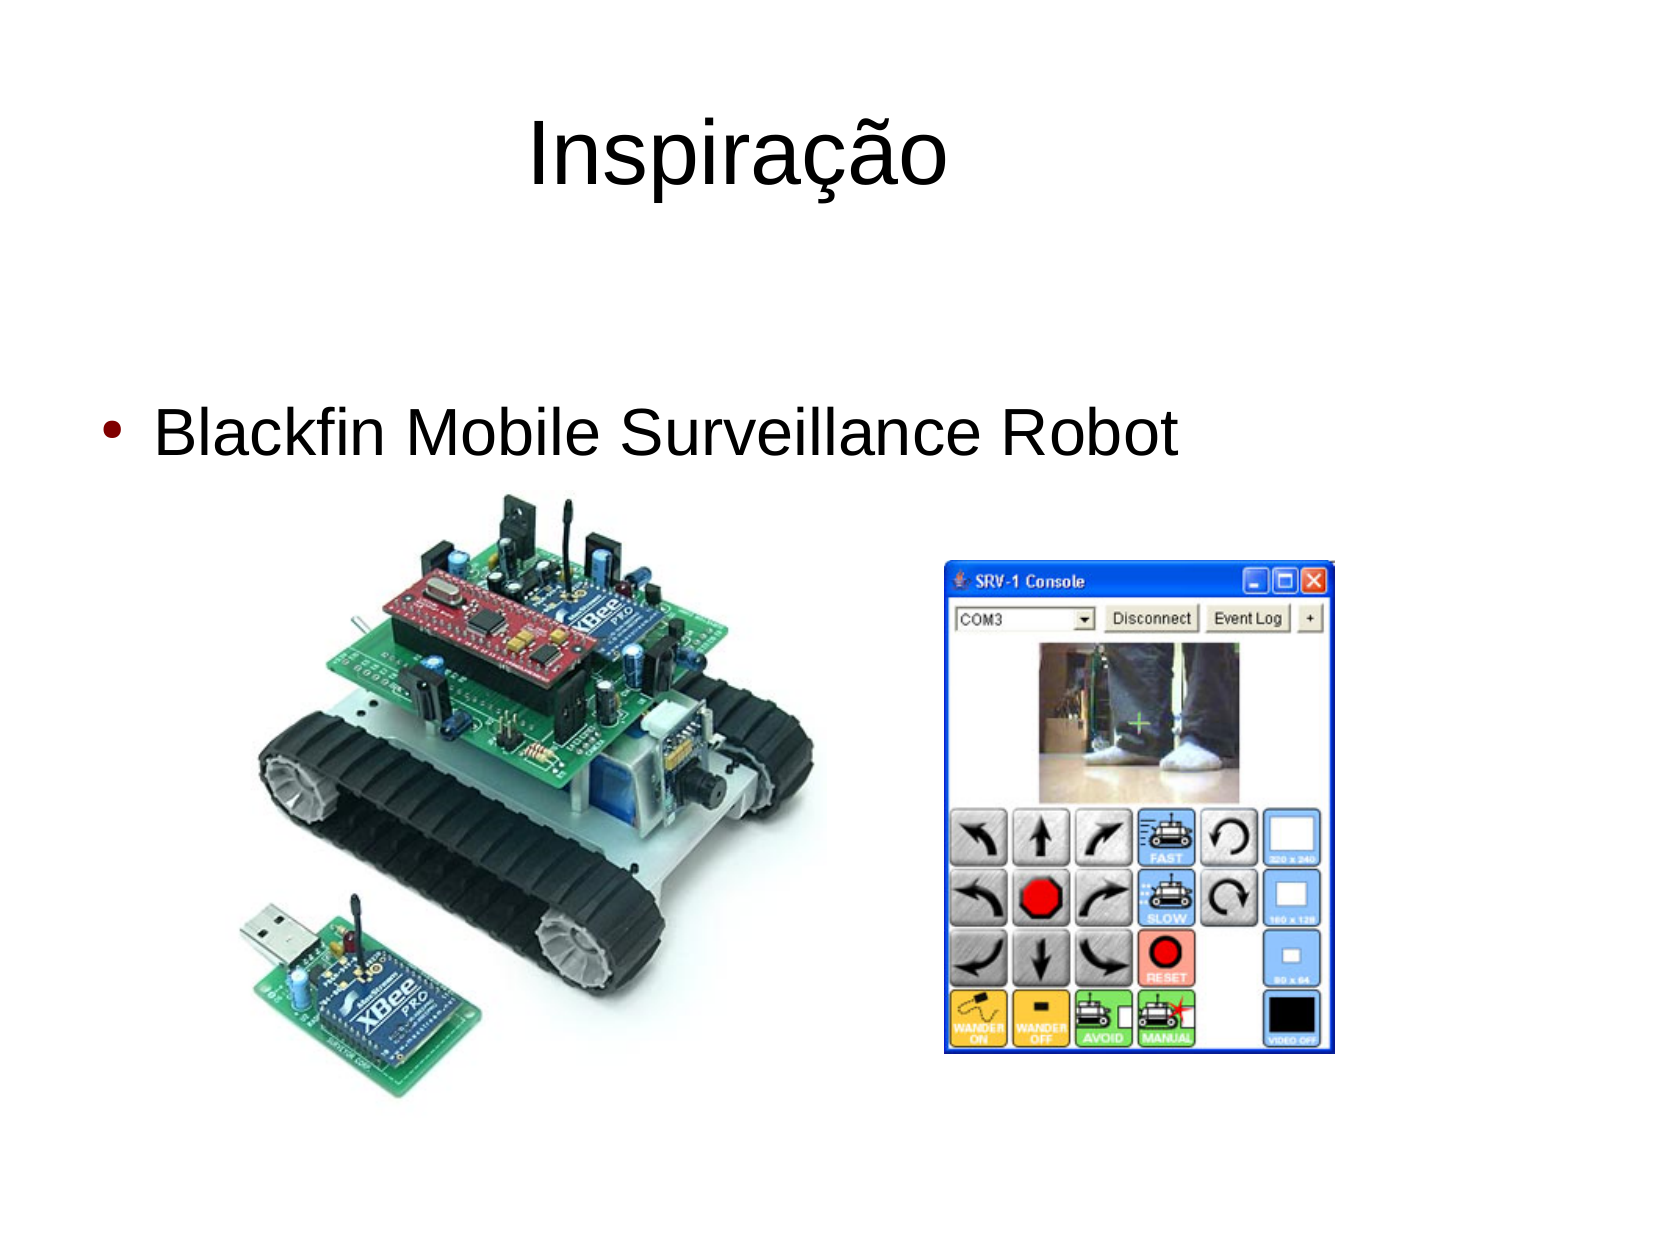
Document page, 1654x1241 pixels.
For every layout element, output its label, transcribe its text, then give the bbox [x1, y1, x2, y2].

title Inspiração [59, 49, 1418, 257]
picture [944, 560, 1335, 1054]
picture [201, 490, 827, 1123]
list Blackfin Mobile Surveillance Robot [82, 290, 1418, 1109]
